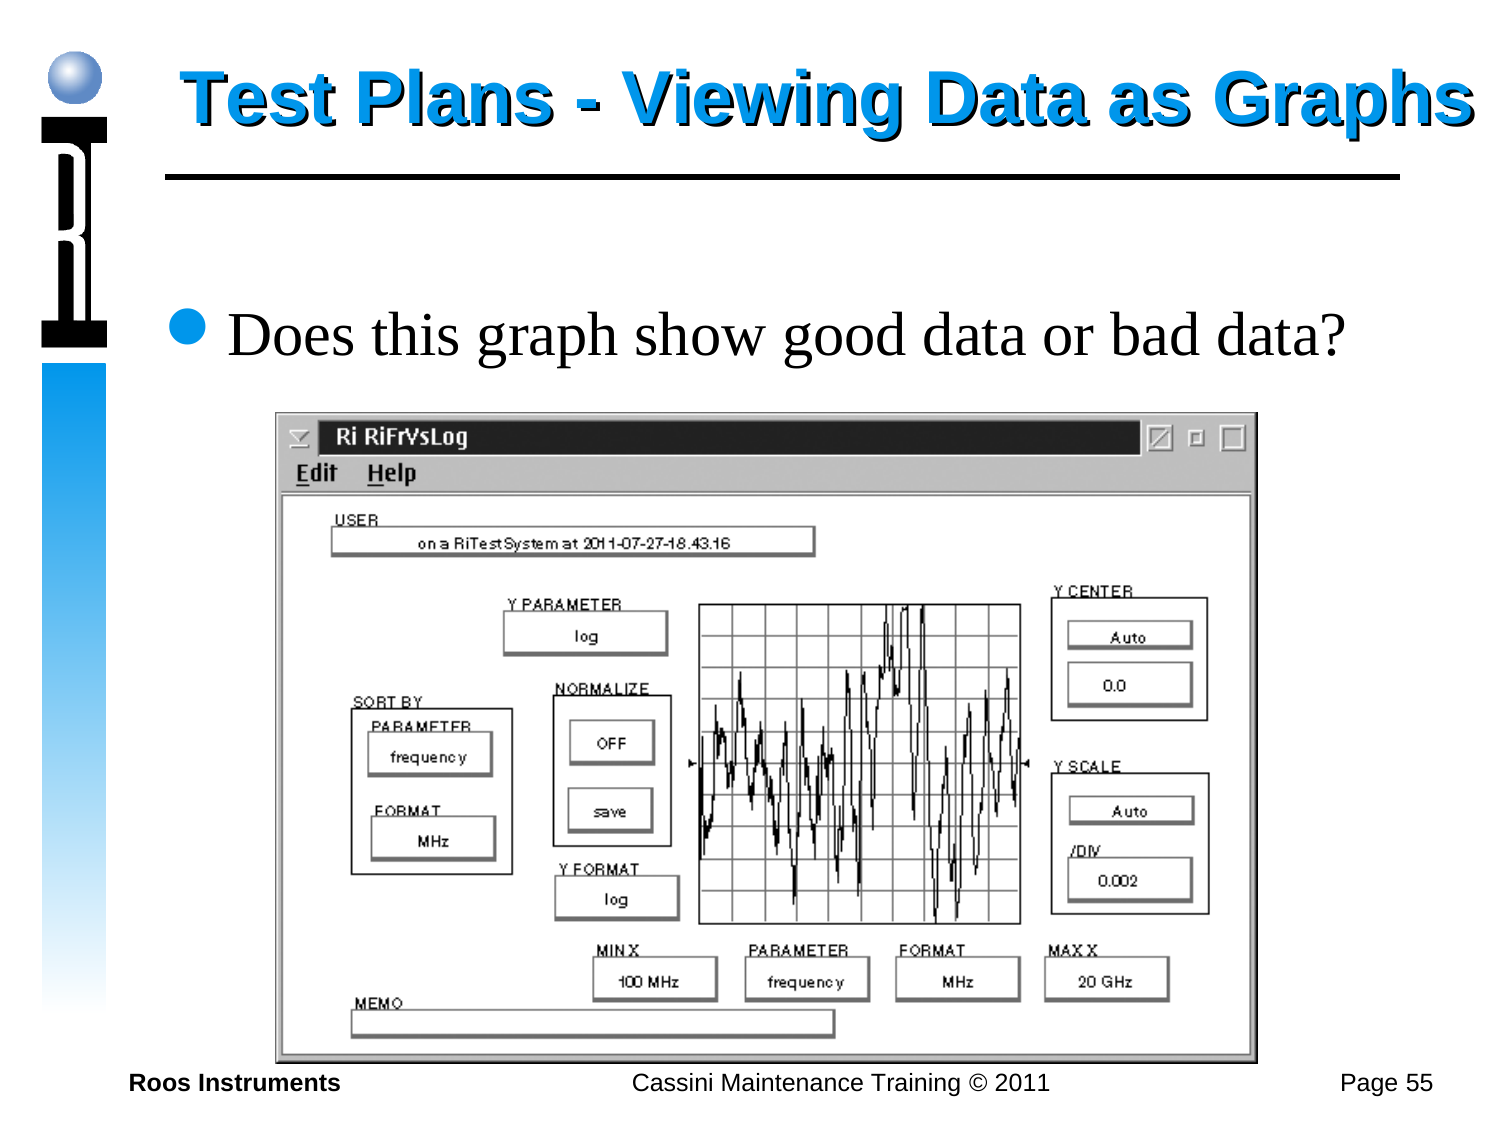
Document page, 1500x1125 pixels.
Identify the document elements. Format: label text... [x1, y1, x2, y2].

list Does this graph show good data or bad data? [150, 292, 1426, 1000]
title Test Plans - Viewing Data as Graphs [165, 45, 1500, 150]
picture [275, 412, 1258, 1064]
